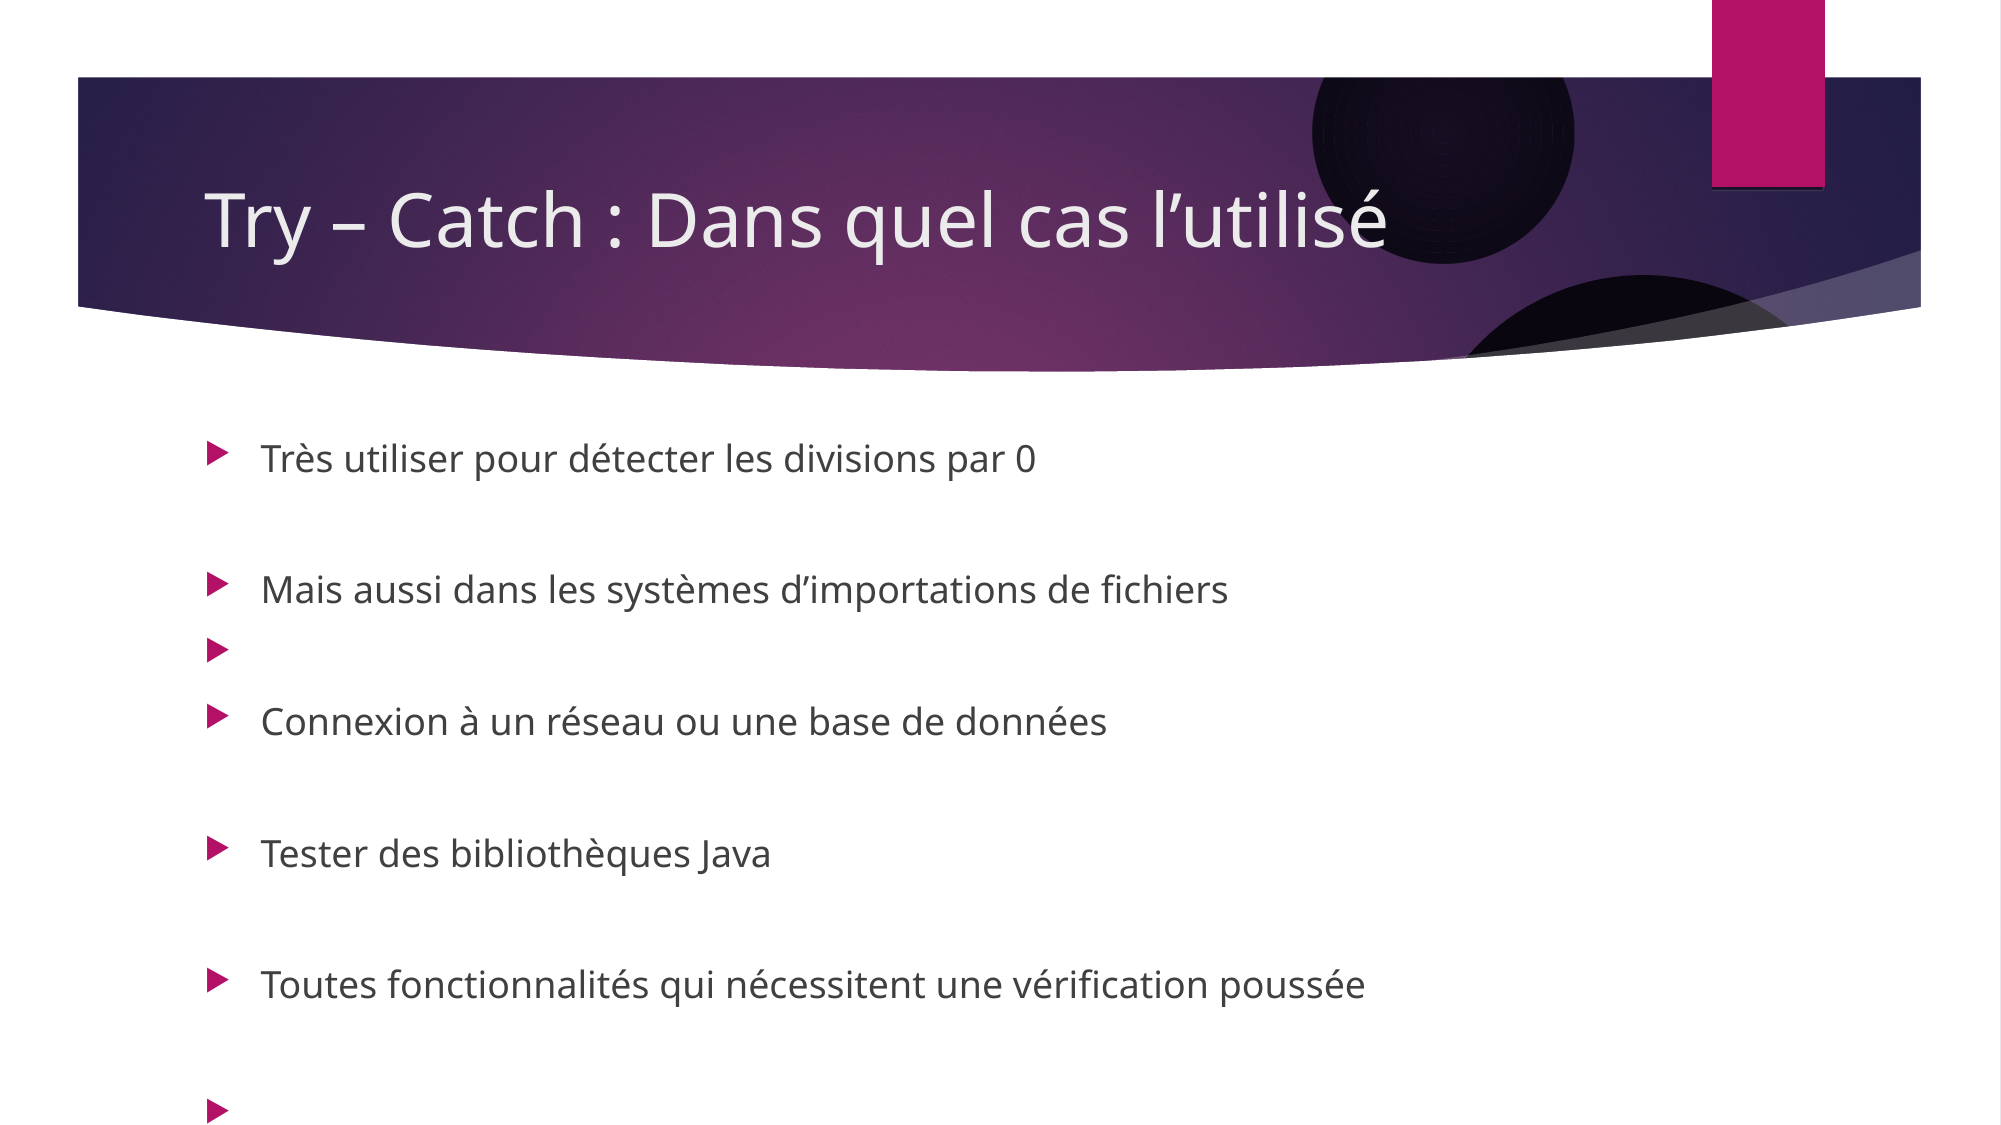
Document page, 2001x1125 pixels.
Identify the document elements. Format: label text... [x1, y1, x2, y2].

list Très utiliser pour détecter les divisions par 0 Mais aussi dans les systèmes d’importations de fichiers Connexion à un réseau ou une base de données Tester des bibliothèques Java Toutes fonctionnalités qui nécessitent une vérification poussée [189, 427, 1638, 1083]
title Try – Catch : Dans quel cas l’utilisé [189, 159, 1627, 276]
